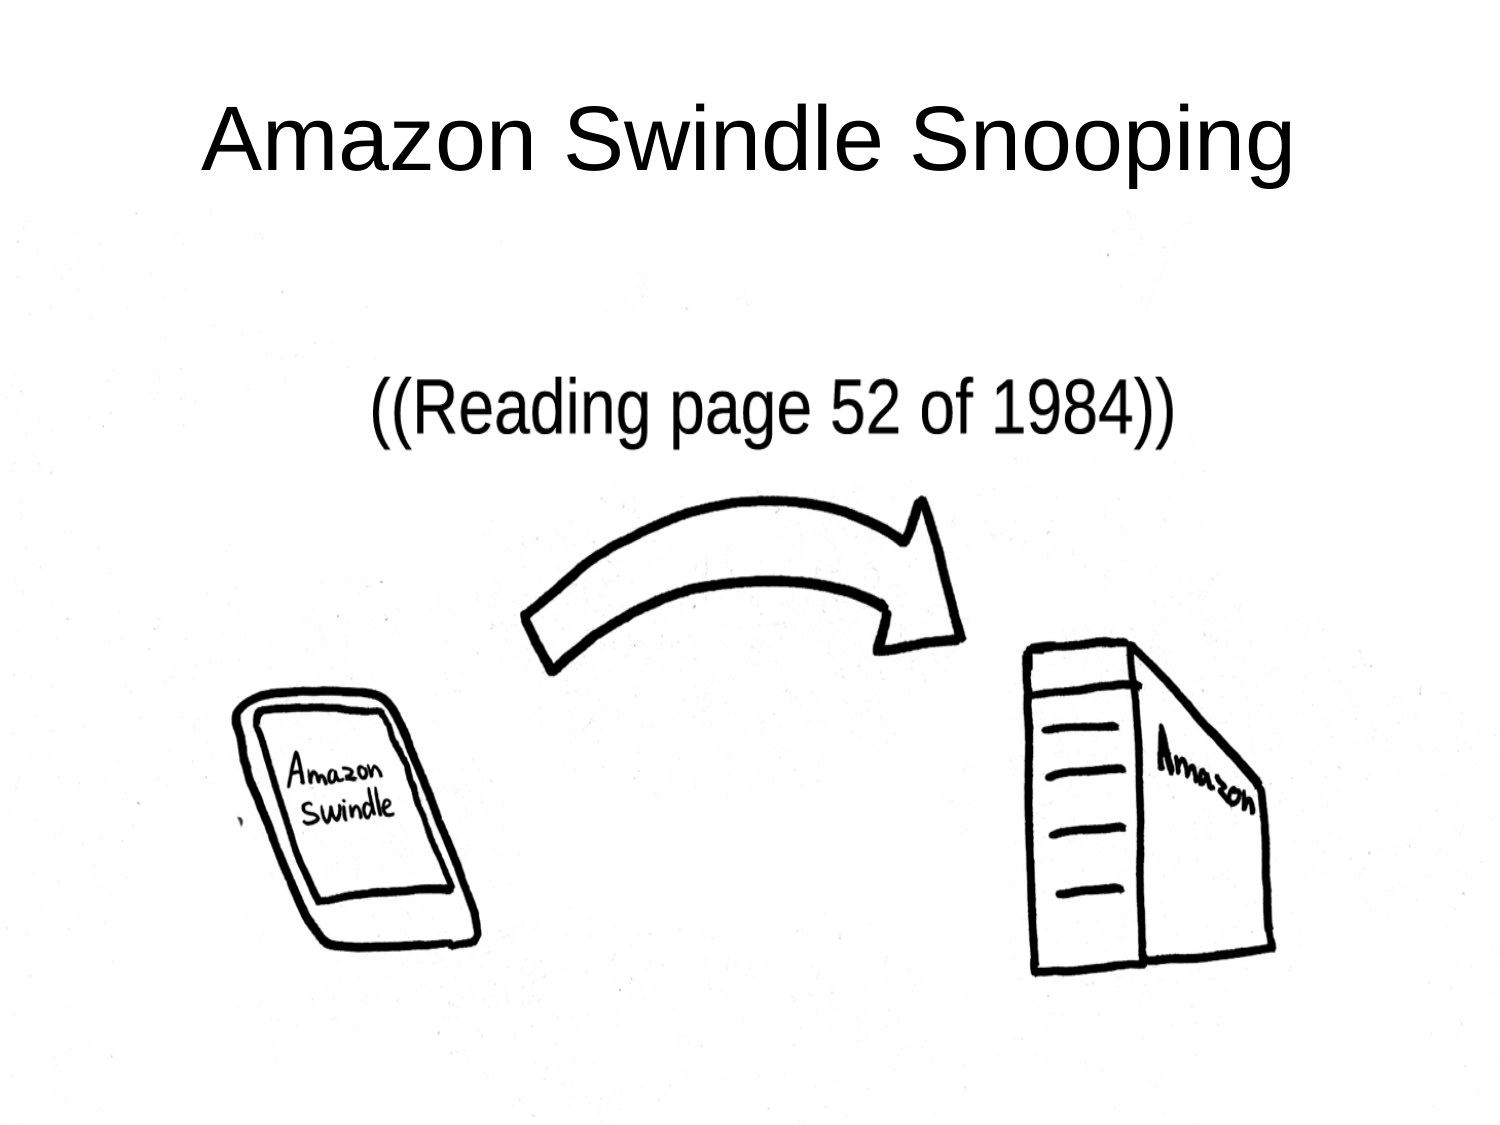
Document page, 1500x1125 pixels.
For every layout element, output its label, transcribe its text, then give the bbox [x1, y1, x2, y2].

picture [6, 211, 1500, 1125]
title Amazon Swindle Snooping [75, 45, 1426, 211]
